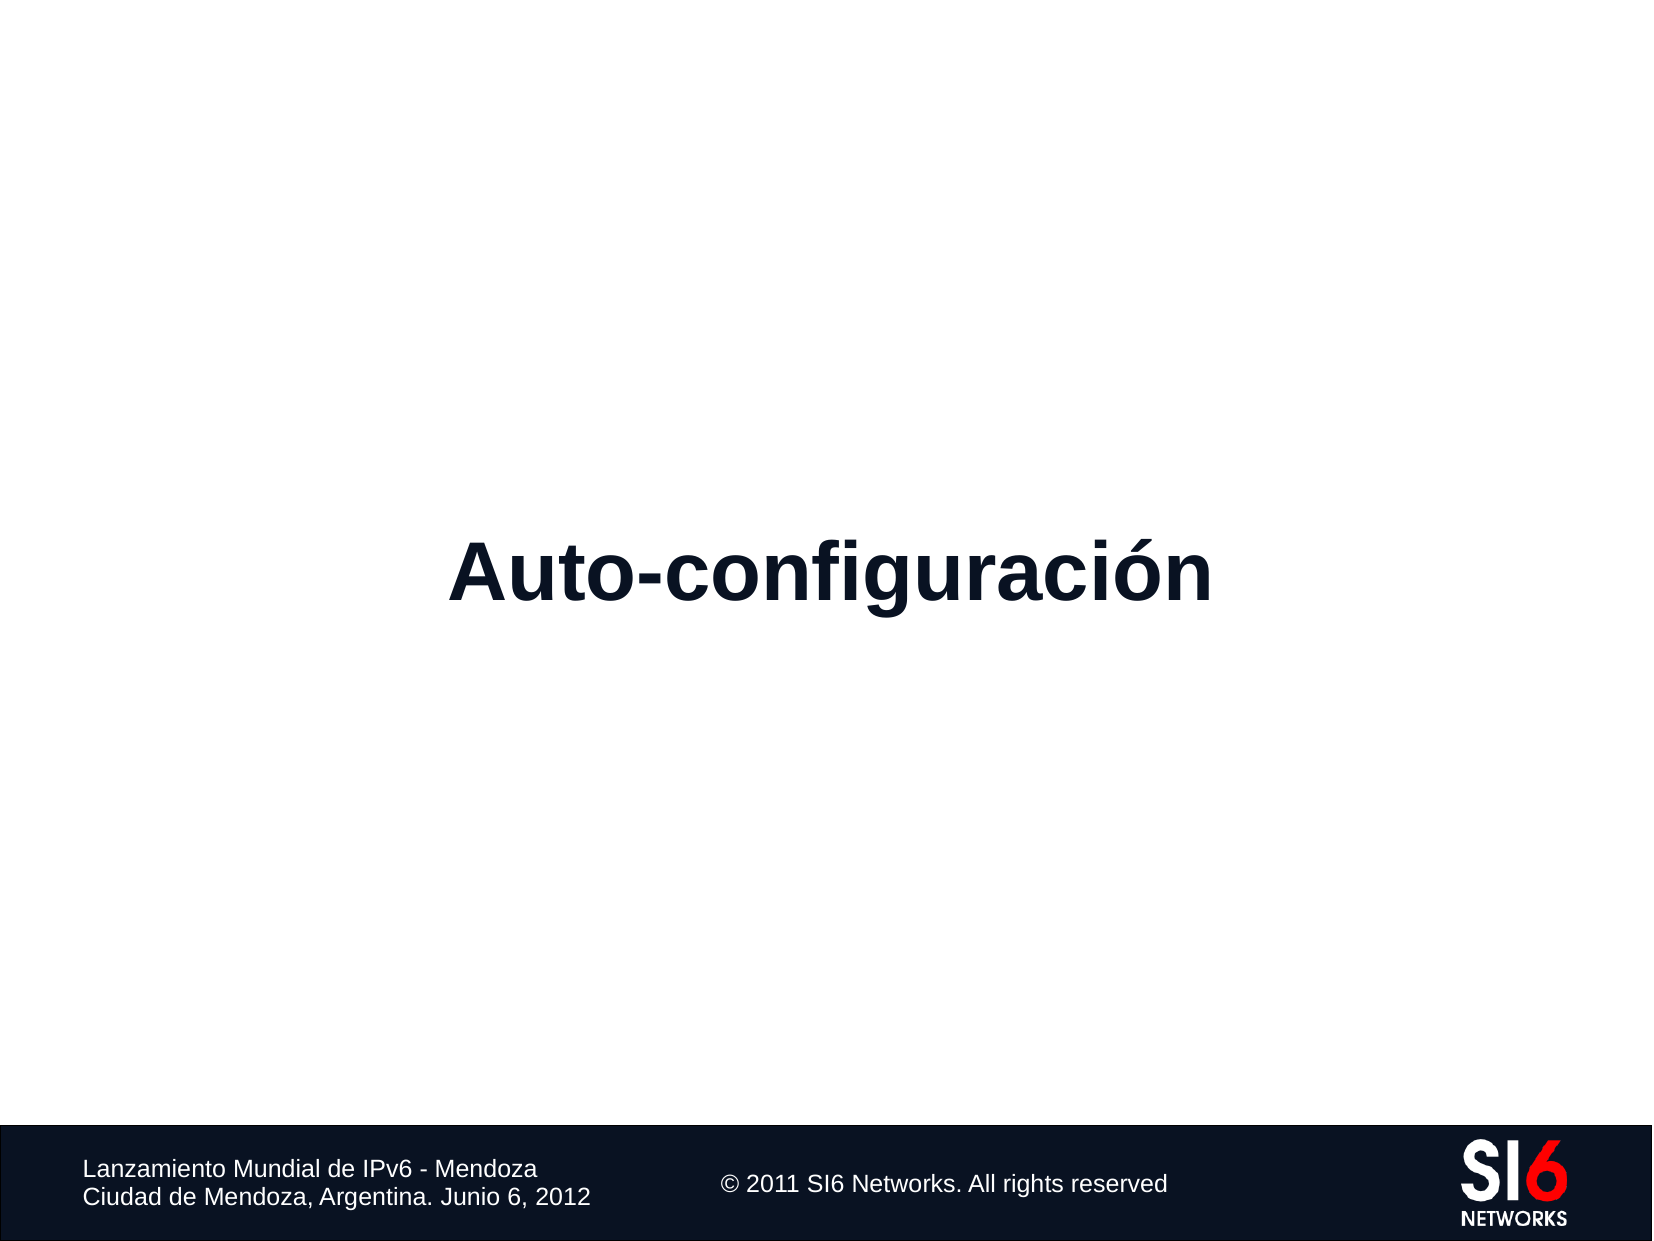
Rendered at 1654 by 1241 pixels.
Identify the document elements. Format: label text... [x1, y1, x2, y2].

picture [1461, 1139, 1567, 1226]
title Auto-configuración [86, 467, 1576, 676]
